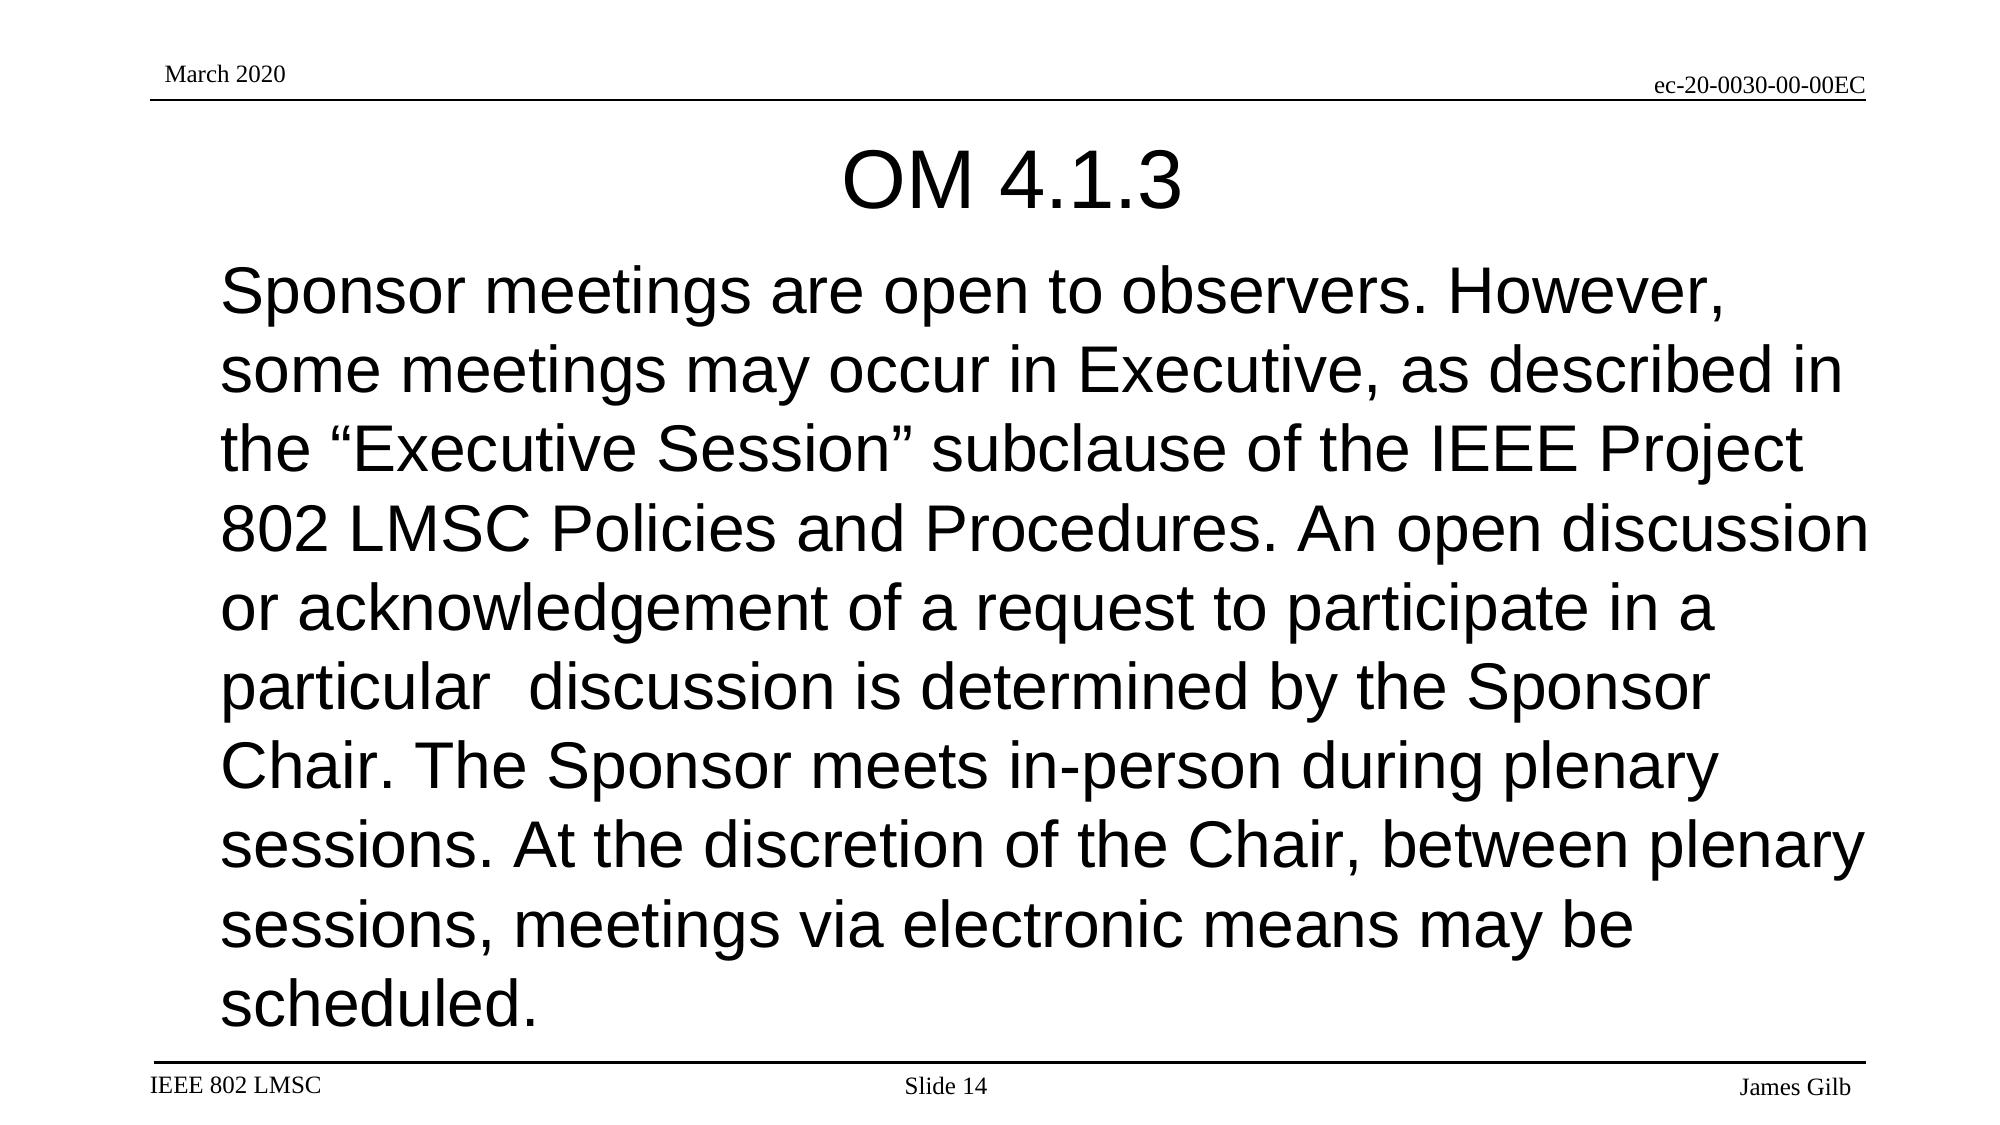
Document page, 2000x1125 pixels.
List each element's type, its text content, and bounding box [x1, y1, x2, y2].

title OM 4.1.3 [149, 112, 1900, 238]
list Sponsor meetings are open to observers. However, some meetings may occur in Executive, as described in the “Executive Session” subclause of the IEEE Project 802 LMSC Policies and Procedures. An open discussion or acknowledgement of a request to participate in a particular discussion is determined by the Sponsor Chair. The Sponsor meets in-person during plenary sessions. At the discretion of the Chair, between plenary sessions, meetings via electronic means may be scheduled. [149, 239, 1900, 1051]
